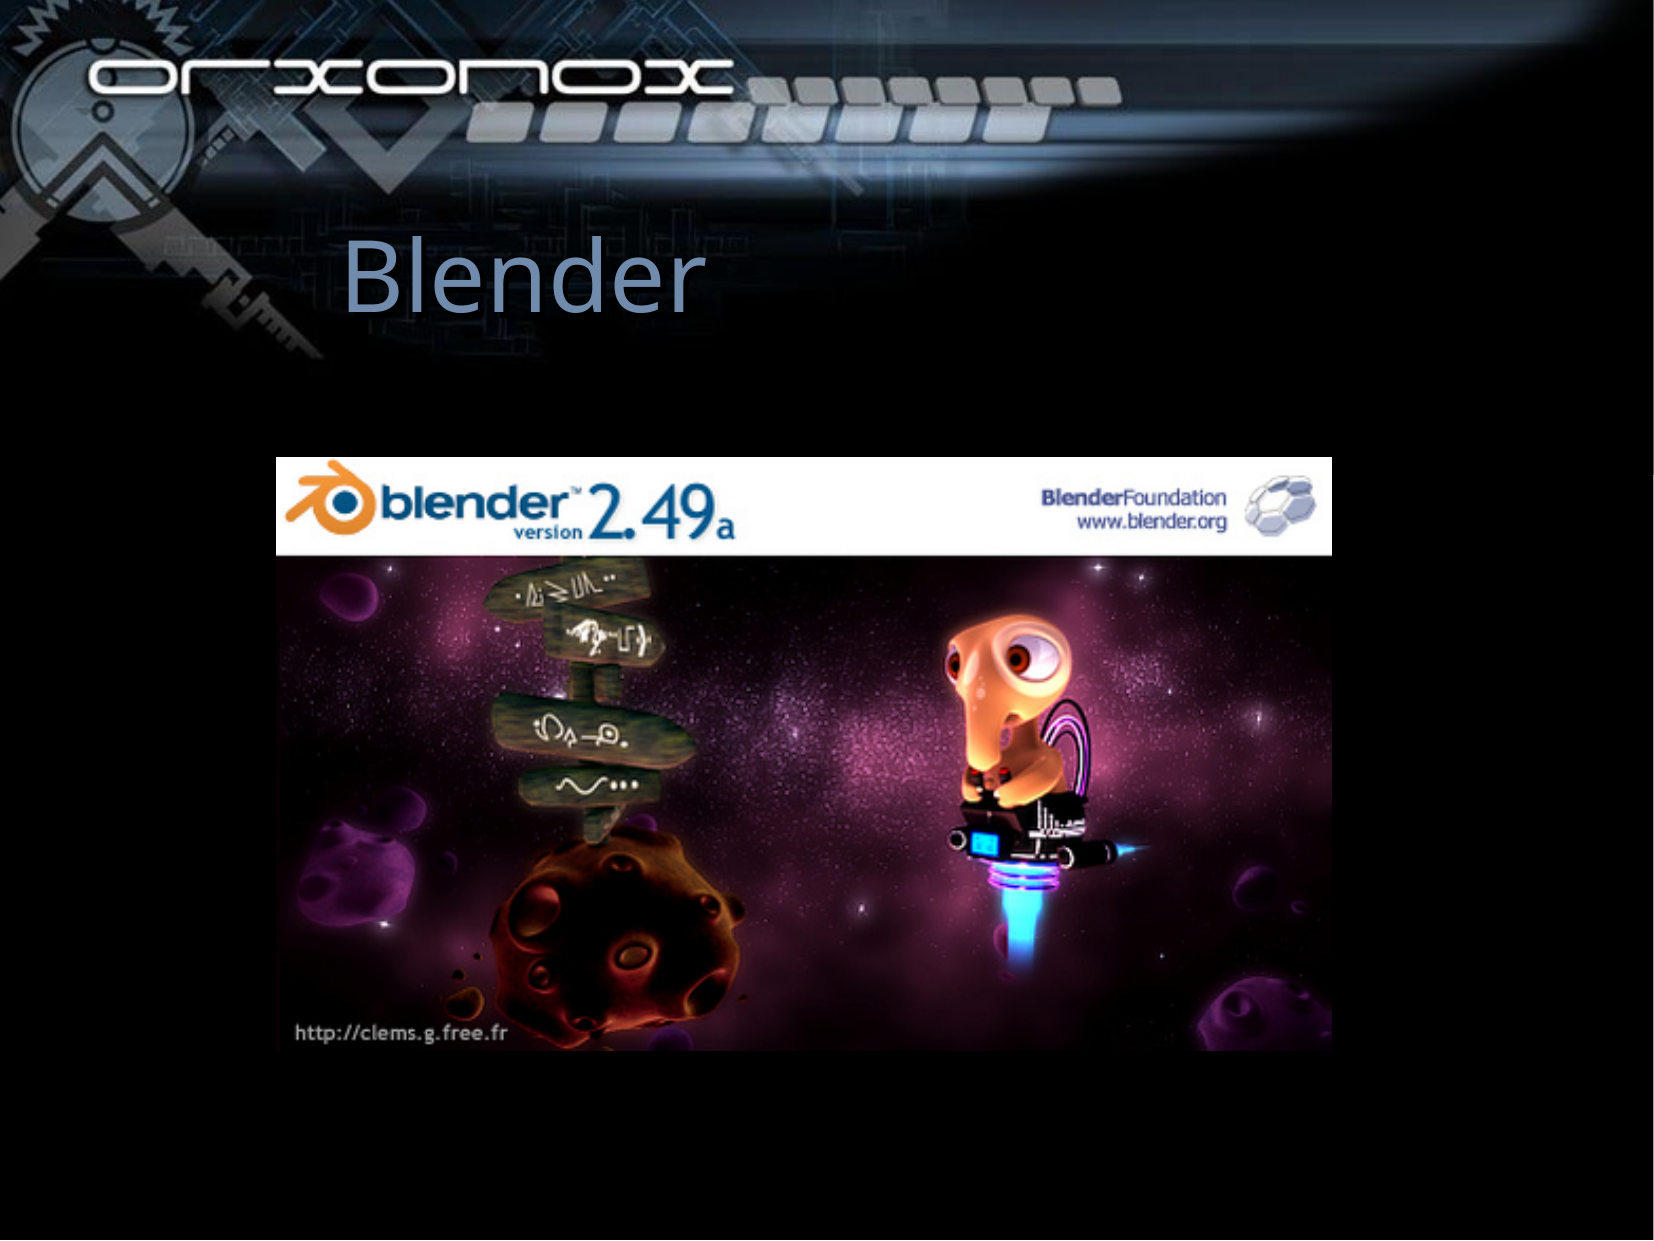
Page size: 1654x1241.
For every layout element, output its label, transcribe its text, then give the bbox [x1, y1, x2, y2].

picture [0, 0, 1654, 1051]
text_box Blender [364, 254, 387, 261]
text_box Blender [324, 205, 1300, 261]
